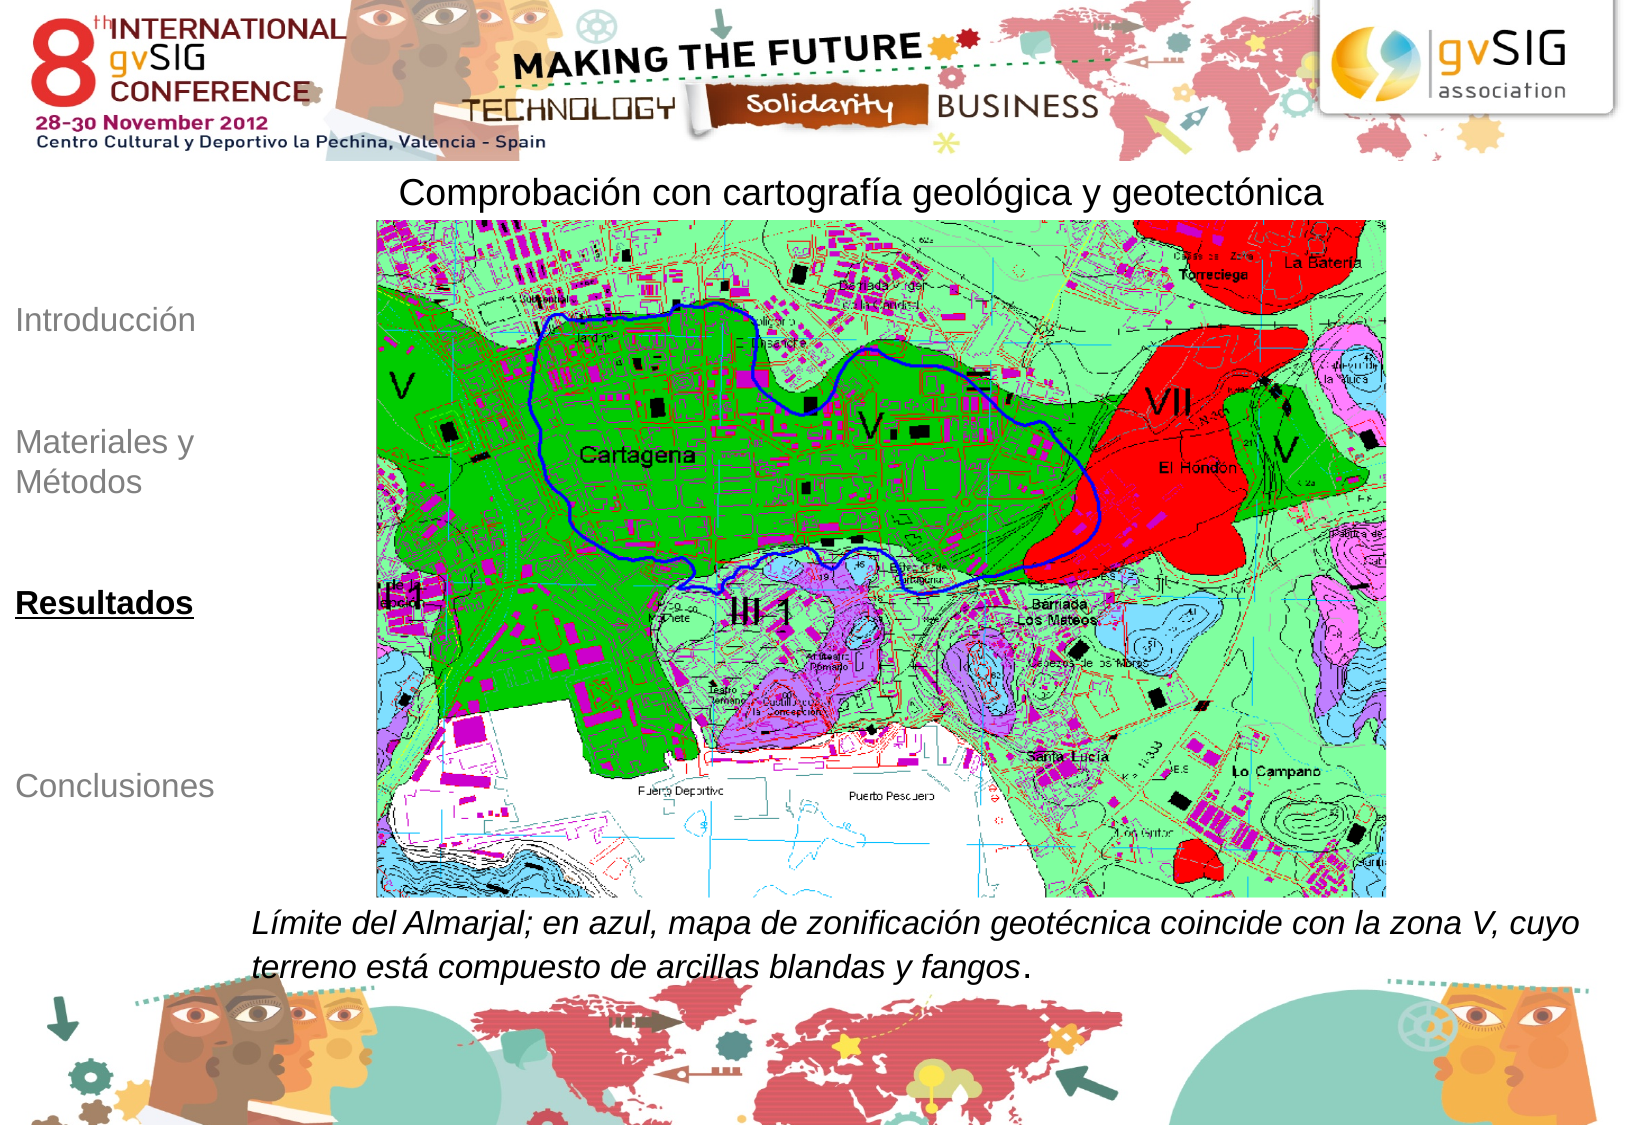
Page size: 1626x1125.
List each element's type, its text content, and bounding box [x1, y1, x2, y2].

text_box Introducción Materiales y Métodos Resultados Conclusiones [0, 290, 257, 812]
picture [0, 968, 1626, 1125]
picture [0, 0, 1625, 161]
text_box Comprobación con cartografía geológica y geotectónica [384, 161, 1625, 221]
picture [375, 220, 1387, 898]
text_box Límite del Almarjal; en azul, mapa de zonificación geotécnica coincide con la zona V, cuyo terreno está compuesto de arcillas blandas y fangos. [237, 894, 1625, 994]
